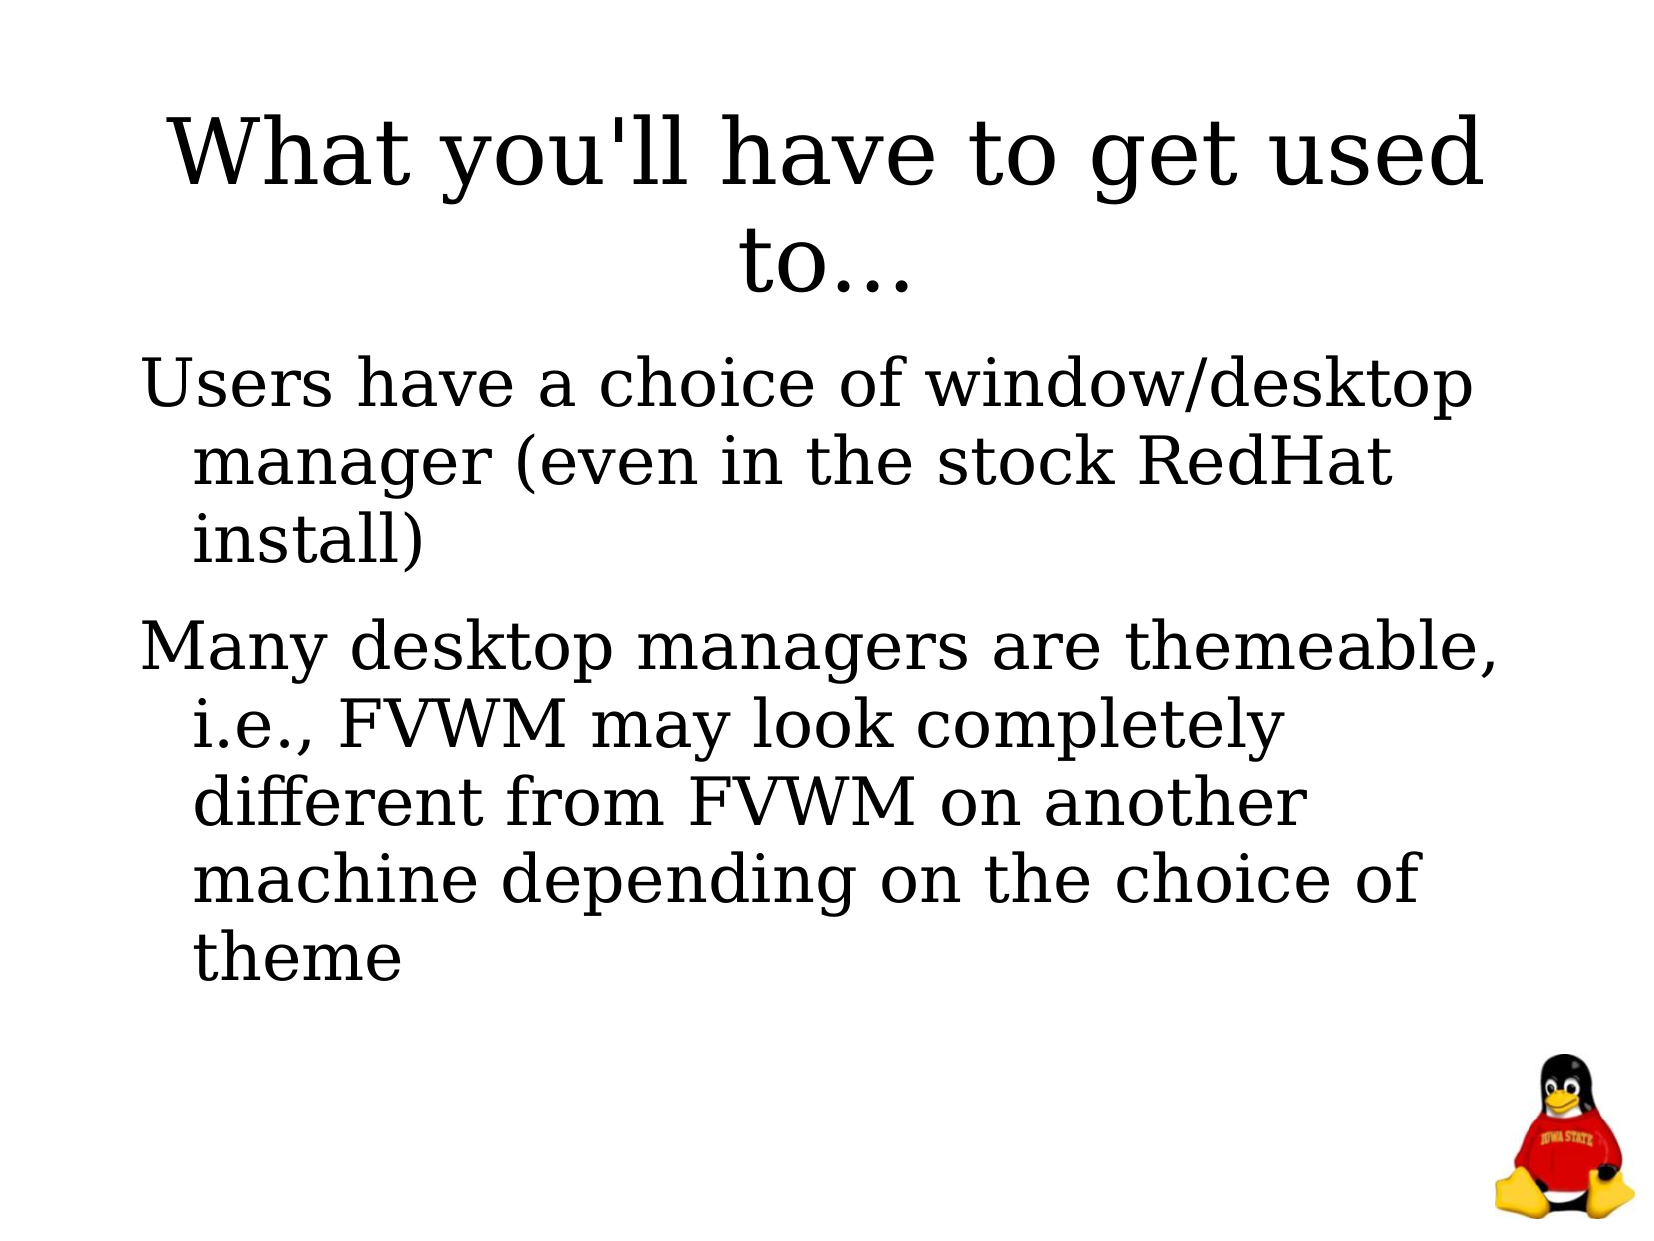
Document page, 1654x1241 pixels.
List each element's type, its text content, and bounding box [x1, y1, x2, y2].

title What you'll have to get used to... [121, 98, 1534, 315]
picture [1495, 1054, 1635, 1219]
list Users have a choice of window/desktop manager (even in the stock RedHat install) Many desktop managers are themeable, i.e., FVWM may look completely different from FVWM on another machine depending on the choice of theme [121, 344, 1534, 1127]
